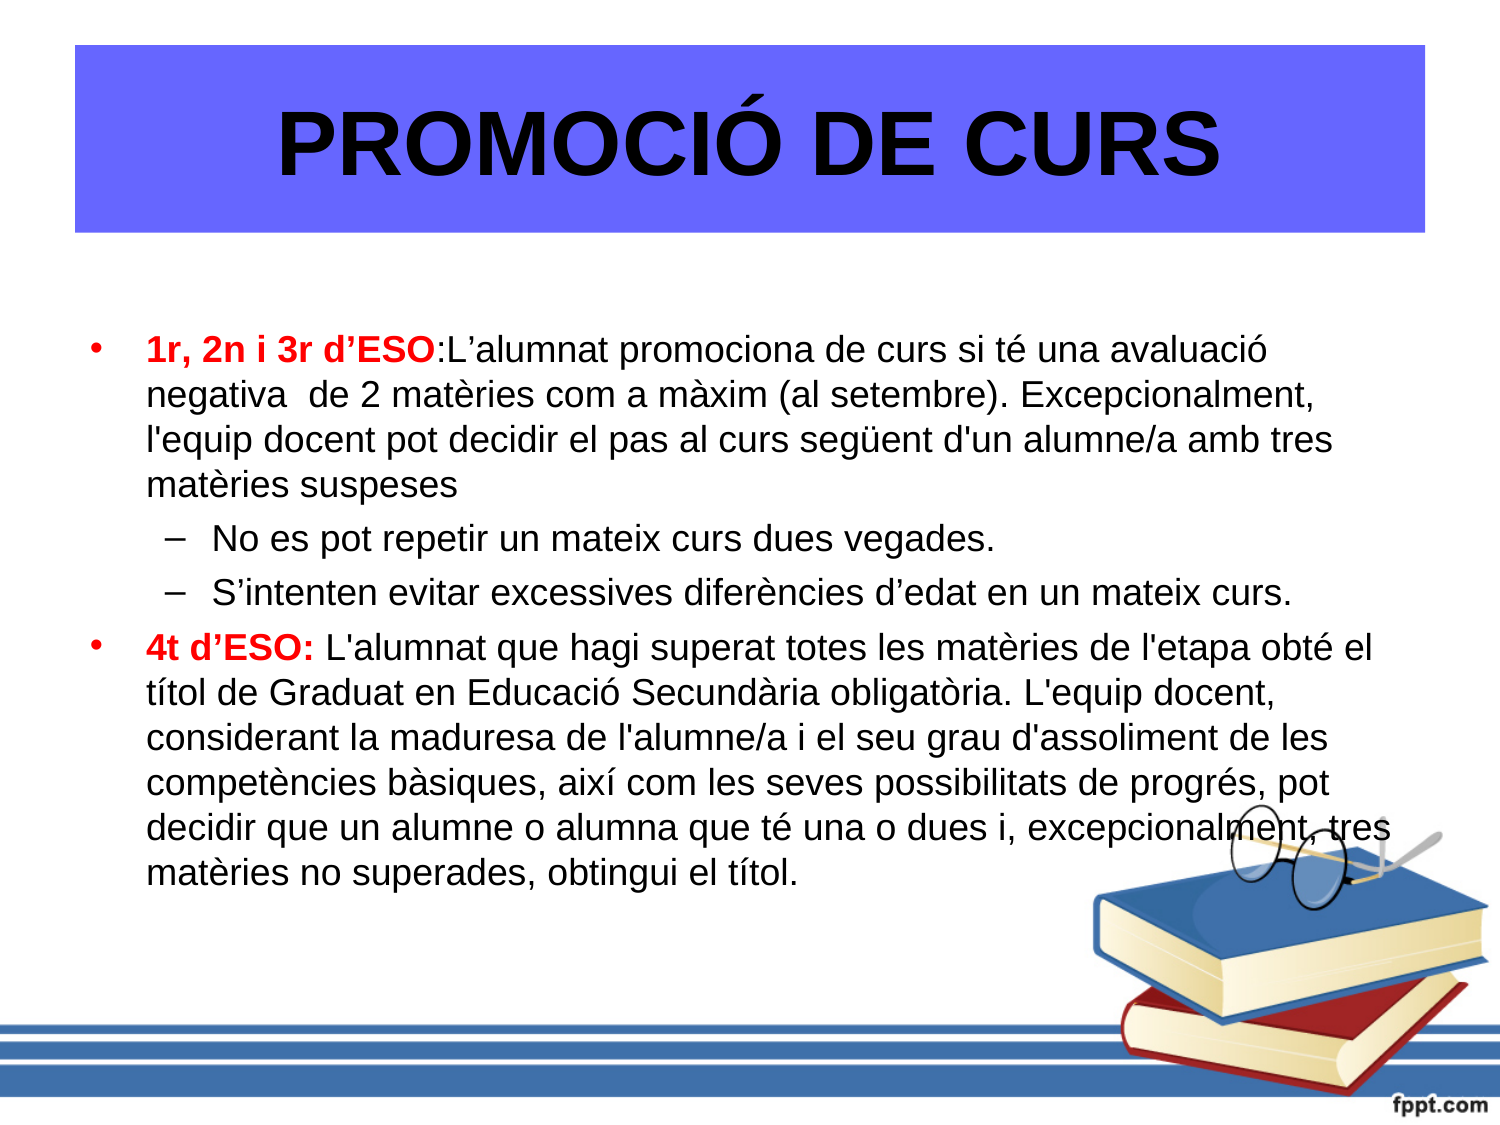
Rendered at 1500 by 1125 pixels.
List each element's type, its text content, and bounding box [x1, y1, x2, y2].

list 1r, 2n i 3r d’ESO:L’alumnat promociona de curs si té una avaluació negativa de 2 matèries com a màxim (al setembre). Excepcionalment, l'equip docent pot decidir el pas al curs següent d'un alumne/a amb tres matèries suspeses No es pot repetir un mateix curs dues vegades. S’intenten evitar excessives diferències d’edat en un mateix curs. 4t d’ESO: L'alumnat que hagi superat totes les matèries de l'etapa obté el títol de Graduat en Educació Secundària obligatòria. L'equip docent, considerant la maduresa de l'alumne/a i el seu grau d'assoliment de les competències bàsiques, així com les seves possibilitats de progrés, pot decidir que un alumne o alumna que té una o dues i, excepcionalment, tres matèries no superades, obtingui el títol. [75, 262, 1426, 1009]
title PROMOCIÓ DE CURS [75, 45, 1426, 233]
picture [0, 0, 1500, 1125]
